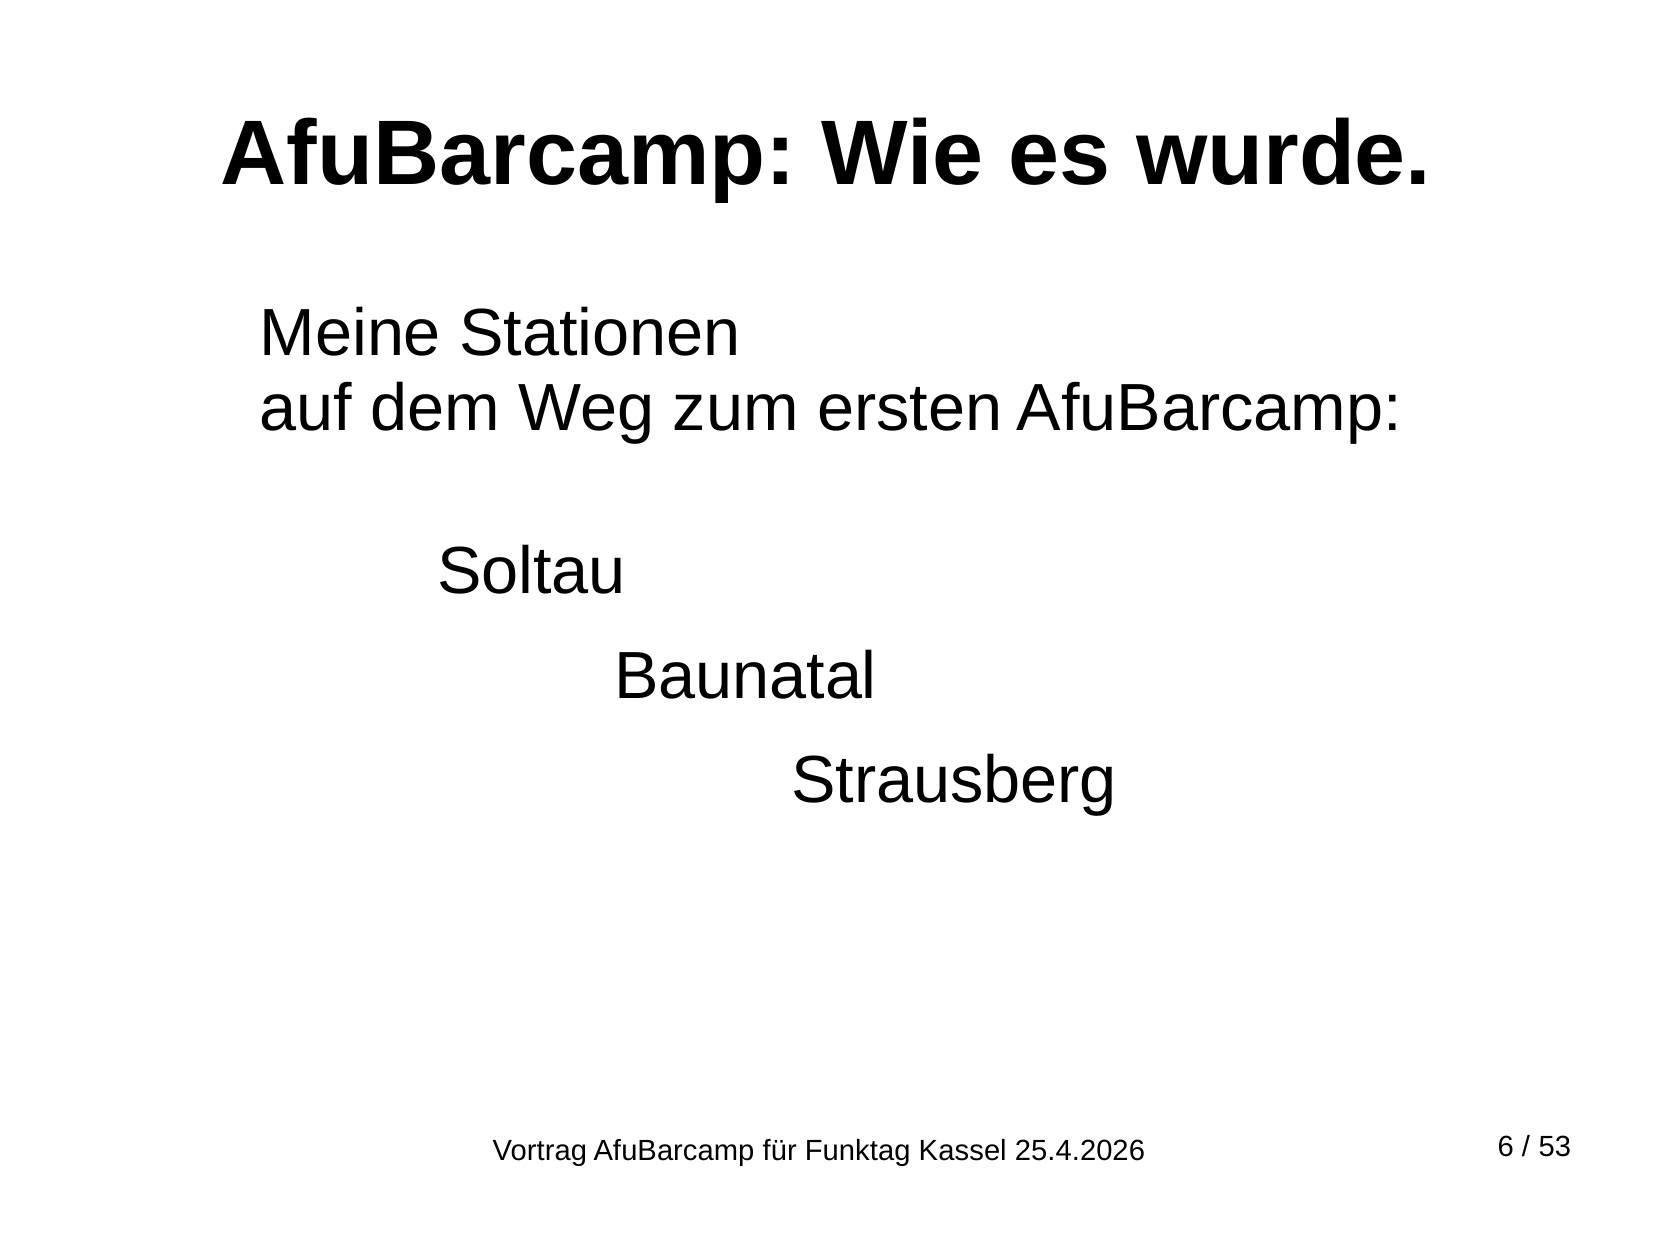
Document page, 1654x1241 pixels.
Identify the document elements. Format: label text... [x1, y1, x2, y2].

list Meine Stationen auf dem Weg zum ersten AfuBarcamp: Soltau Baunatal Strausberg [259, 295, 1441, 944]
title AfuBarcamp: Wie es wurde. [82, 49, 1571, 257]
